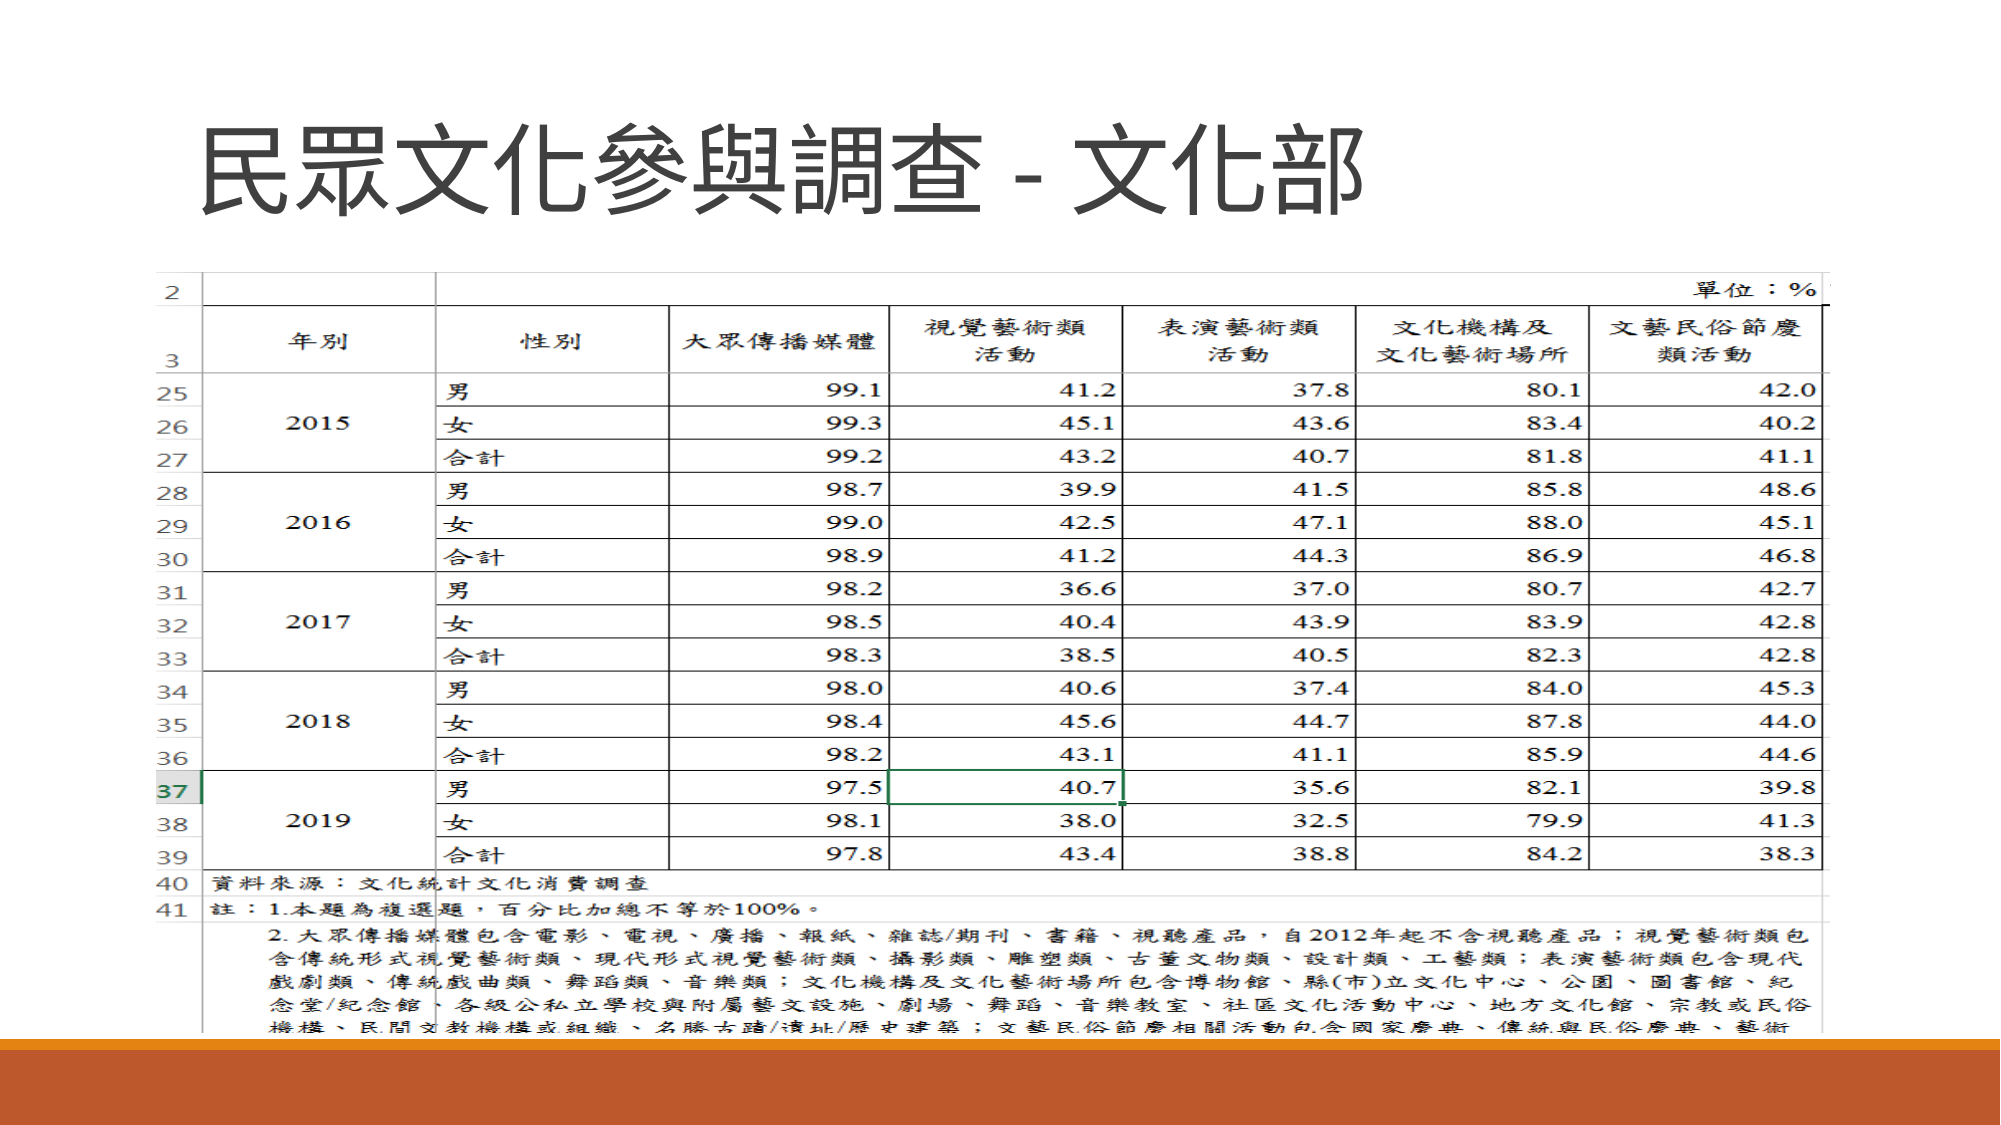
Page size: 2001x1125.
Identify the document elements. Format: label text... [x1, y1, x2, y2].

title 民眾文化參與調查-文化部 [180, 47, 1830, 236]
picture [156, 272, 1830, 1033]
